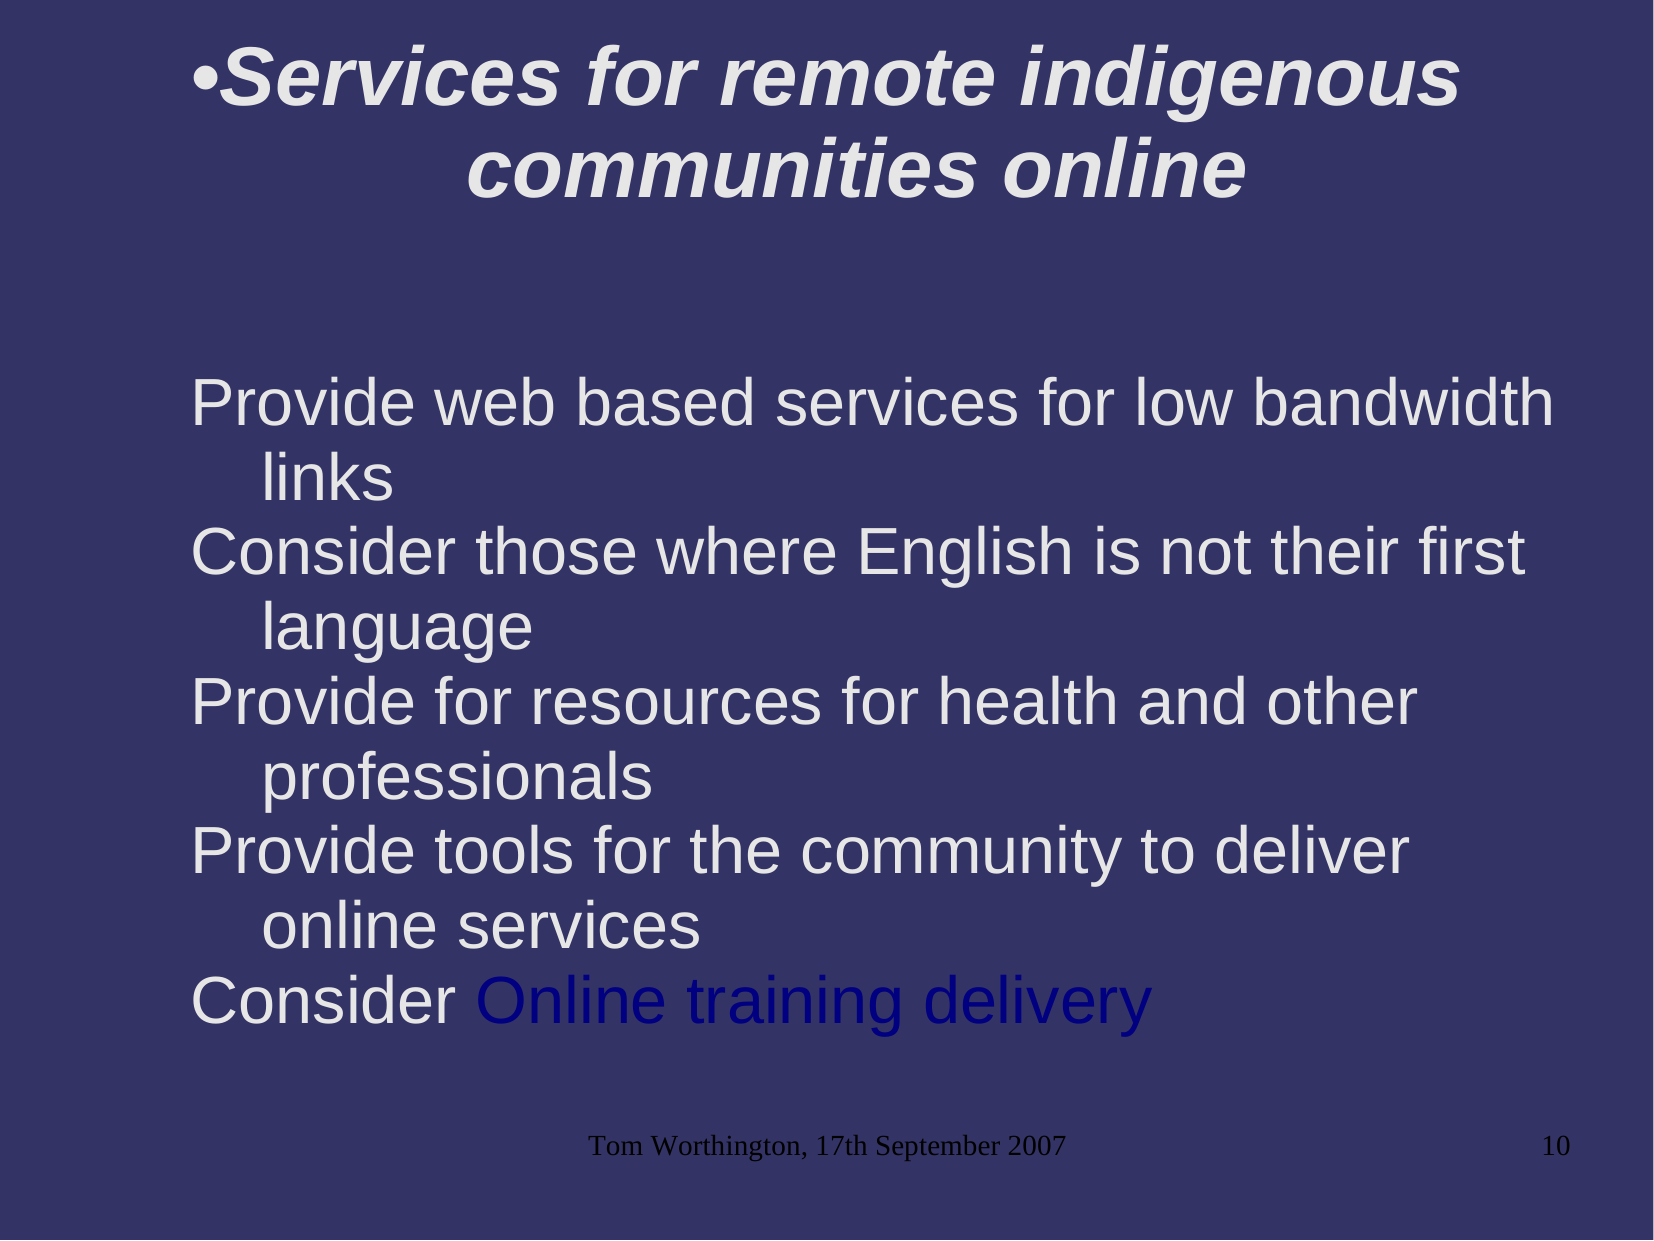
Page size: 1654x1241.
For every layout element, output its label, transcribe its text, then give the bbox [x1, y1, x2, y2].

list Provide web based services for low bandwidth links Consider those where English is not their first language Provide for resources for health and other professionals Provide tools for the community to deliver online services Consider Online training delivery [178, 364, 1570, 1147]
title •Services for remote indigenous communities online [121, 19, 1534, 227]
